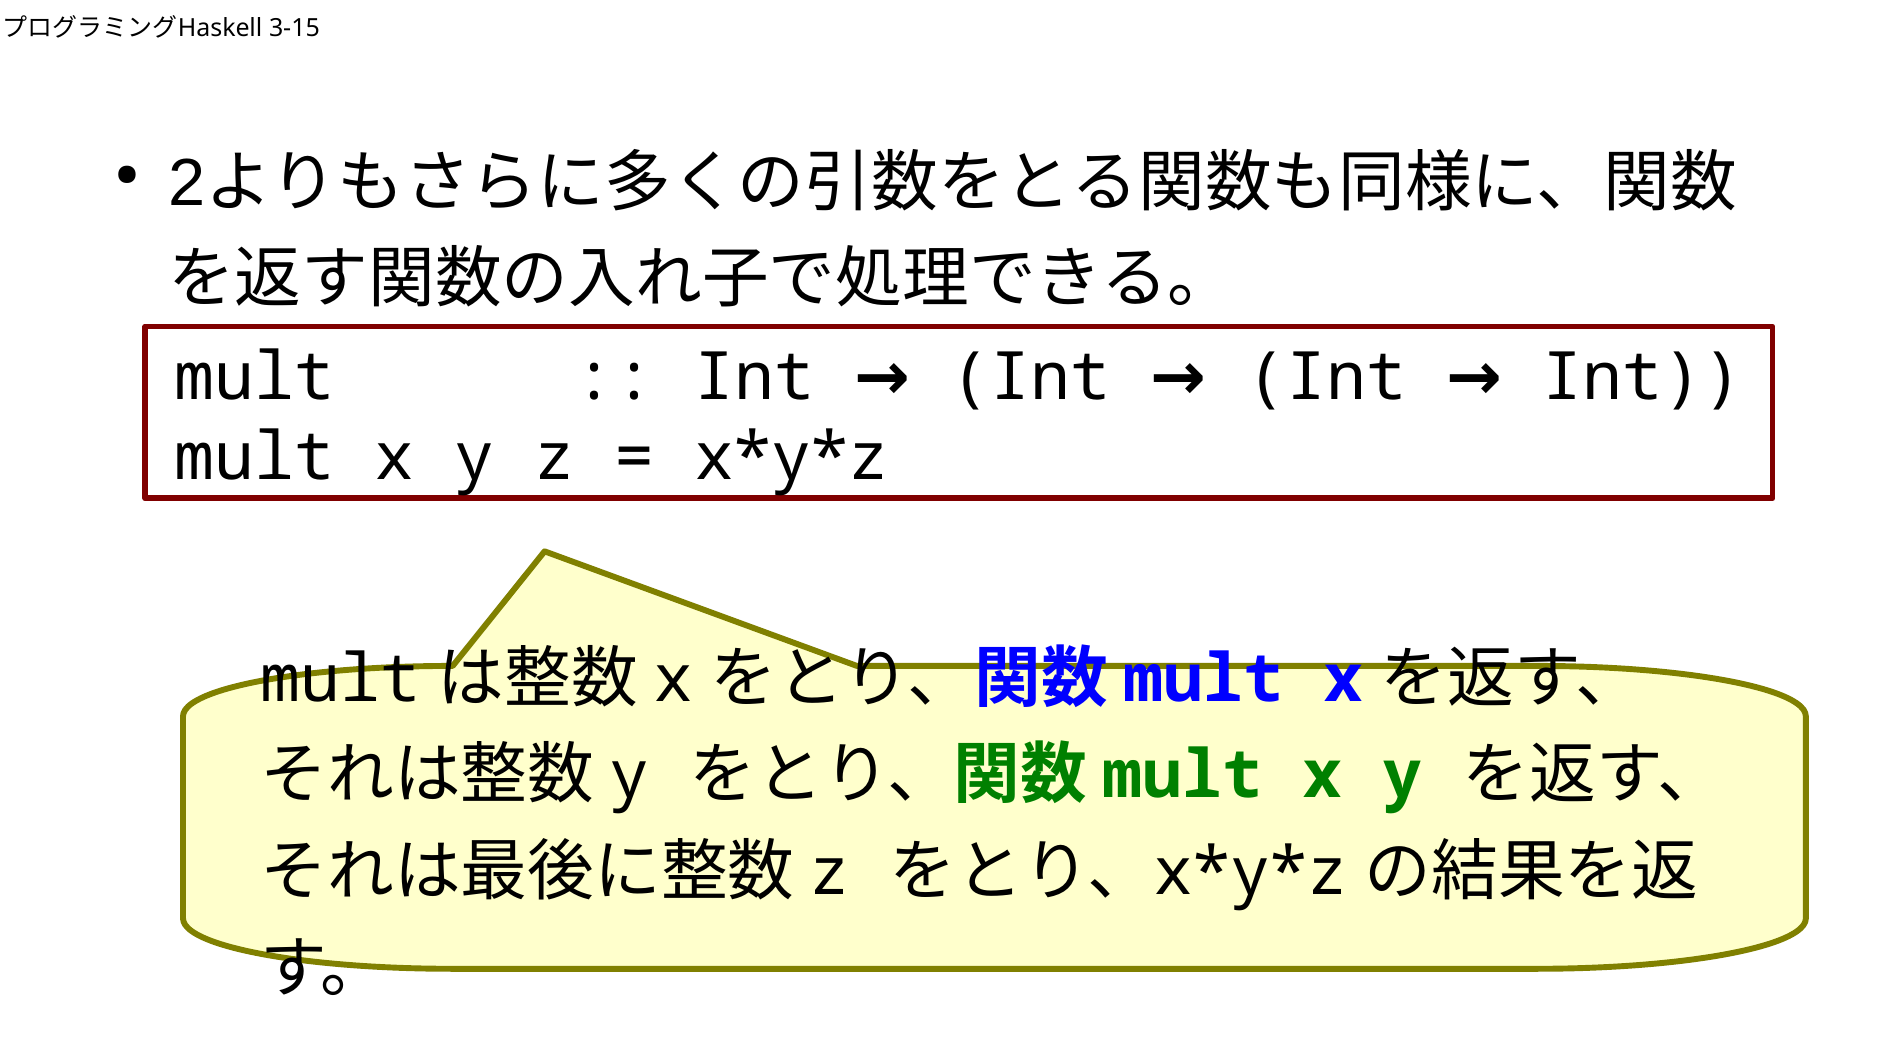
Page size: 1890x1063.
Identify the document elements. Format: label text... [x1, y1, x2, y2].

list 2よりもさらに多くの引数をとる関数も同様に、関数を返す関数の入れ子で処理できる。 [94, 124, 1796, 265]
text_box mult :: Int → (Int → (Int → Int)) mult x y z = x*y*z [145, 326, 1773, 499]
text_box mult は整数 x をとり、関数 mult x を返す、 それは整数 y をとり、関数 mult x y を返す、 それは最後に整数 z をとり、x*y*z の結果を返す。 [183, 551, 1806, 969]
